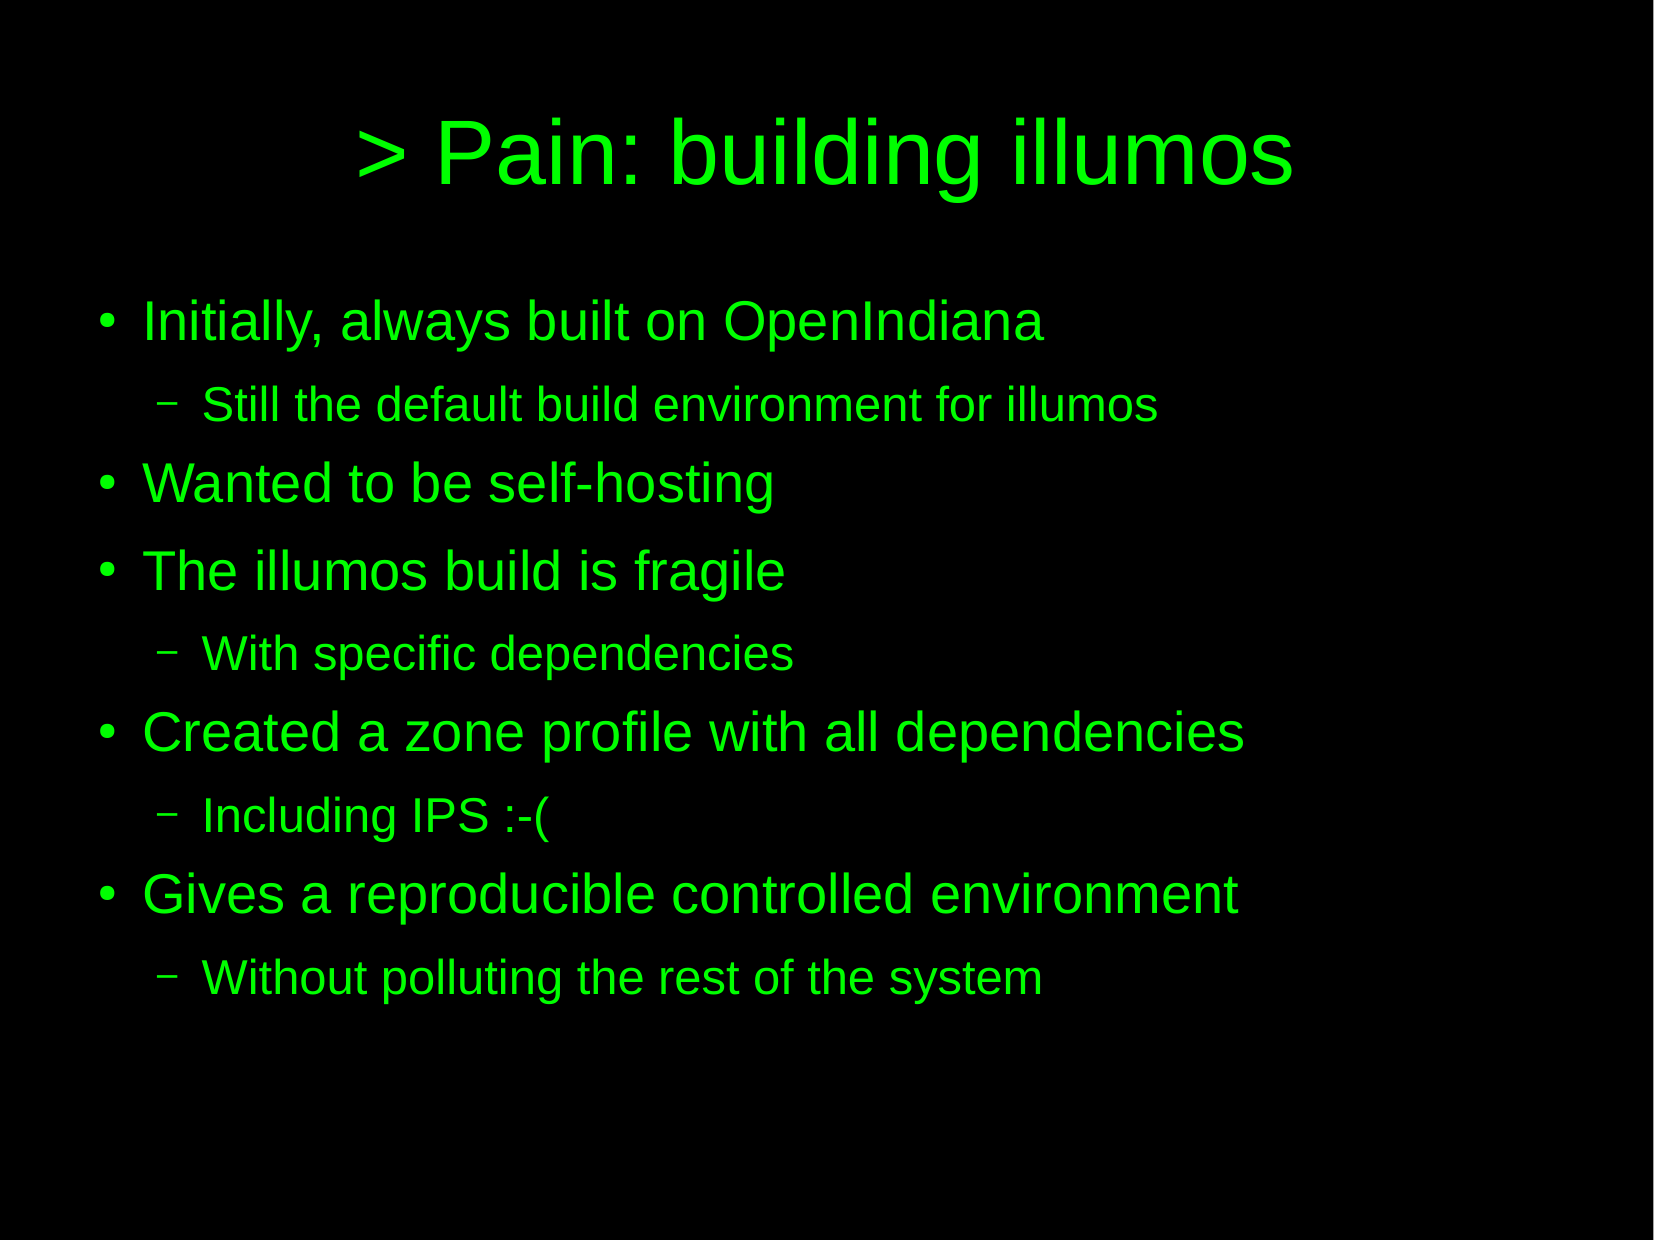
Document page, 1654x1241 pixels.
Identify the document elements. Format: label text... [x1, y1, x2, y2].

title > Pain: building illumos [82, 49, 1571, 257]
list Initially, always built on OpenIndiana Still the default build environment for illumos Wanted to be self-hosting The illumos build is fragile With specific dependencies Created a zone profile with all dependencies Including IPS :-( Gives a reproducible controlled environment Without polluting the rest of the system [82, 290, 1571, 1010]
